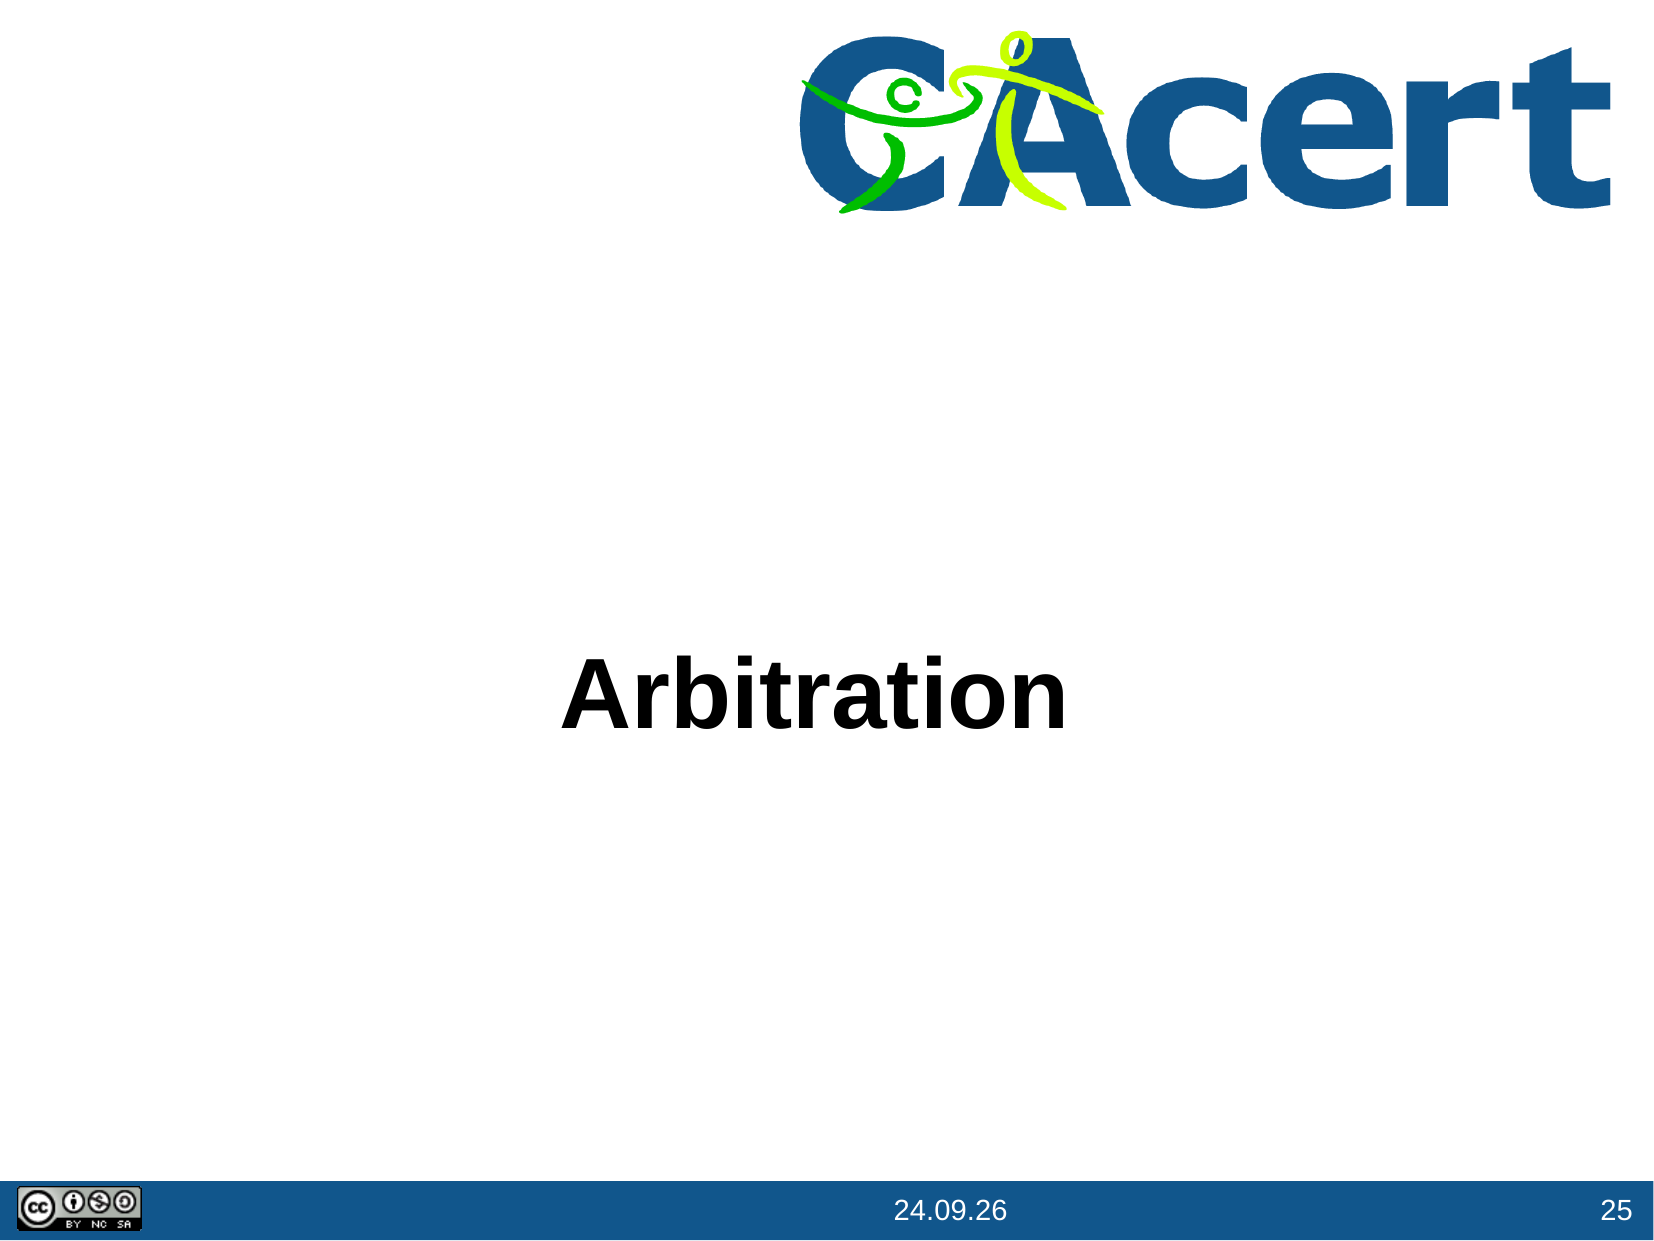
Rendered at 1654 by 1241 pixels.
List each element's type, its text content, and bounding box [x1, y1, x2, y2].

picture [17, 1186, 142, 1231]
title Arbitration [70, 265, 1560, 1123]
picture [797, 27, 1613, 215]
